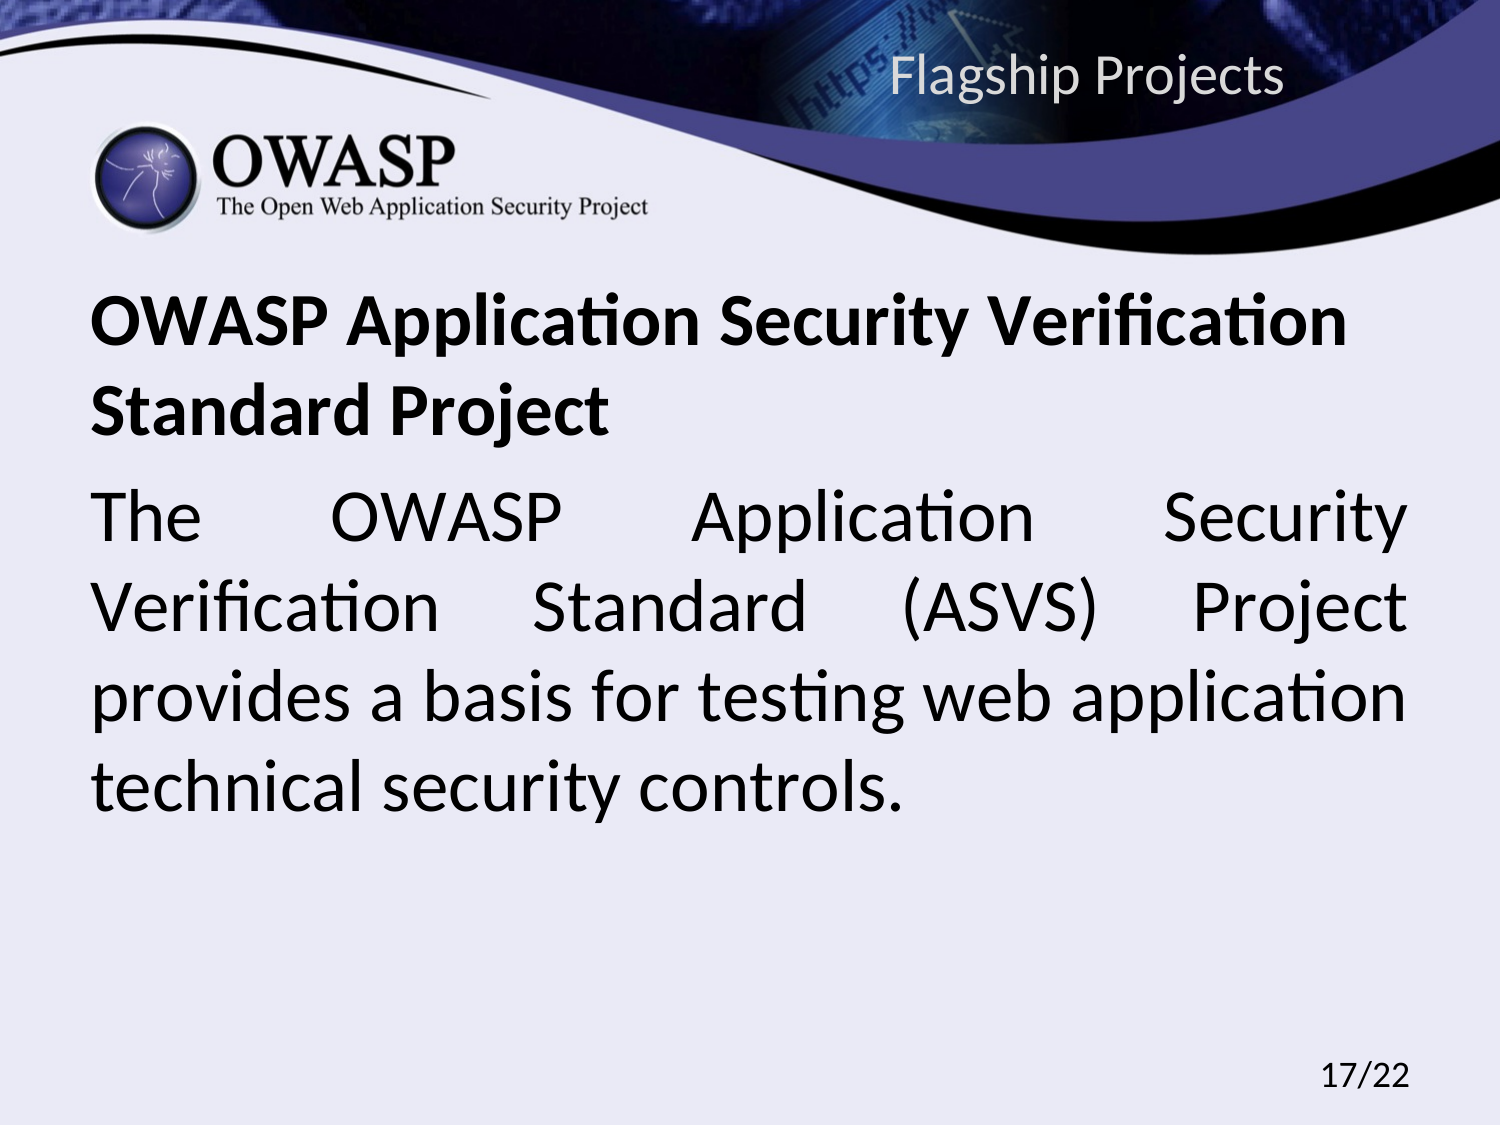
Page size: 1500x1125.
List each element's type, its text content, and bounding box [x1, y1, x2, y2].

list OWASP Application Security Verification Standard Project The OWASP Application Security Verification Standard (ASVS) Project provides a basis for testing web application technical security controls. [75, 262, 1426, 1005]
picture [0, 0, 1500, 1125]
title Flagship Projects [699, 12, 1476, 130]
